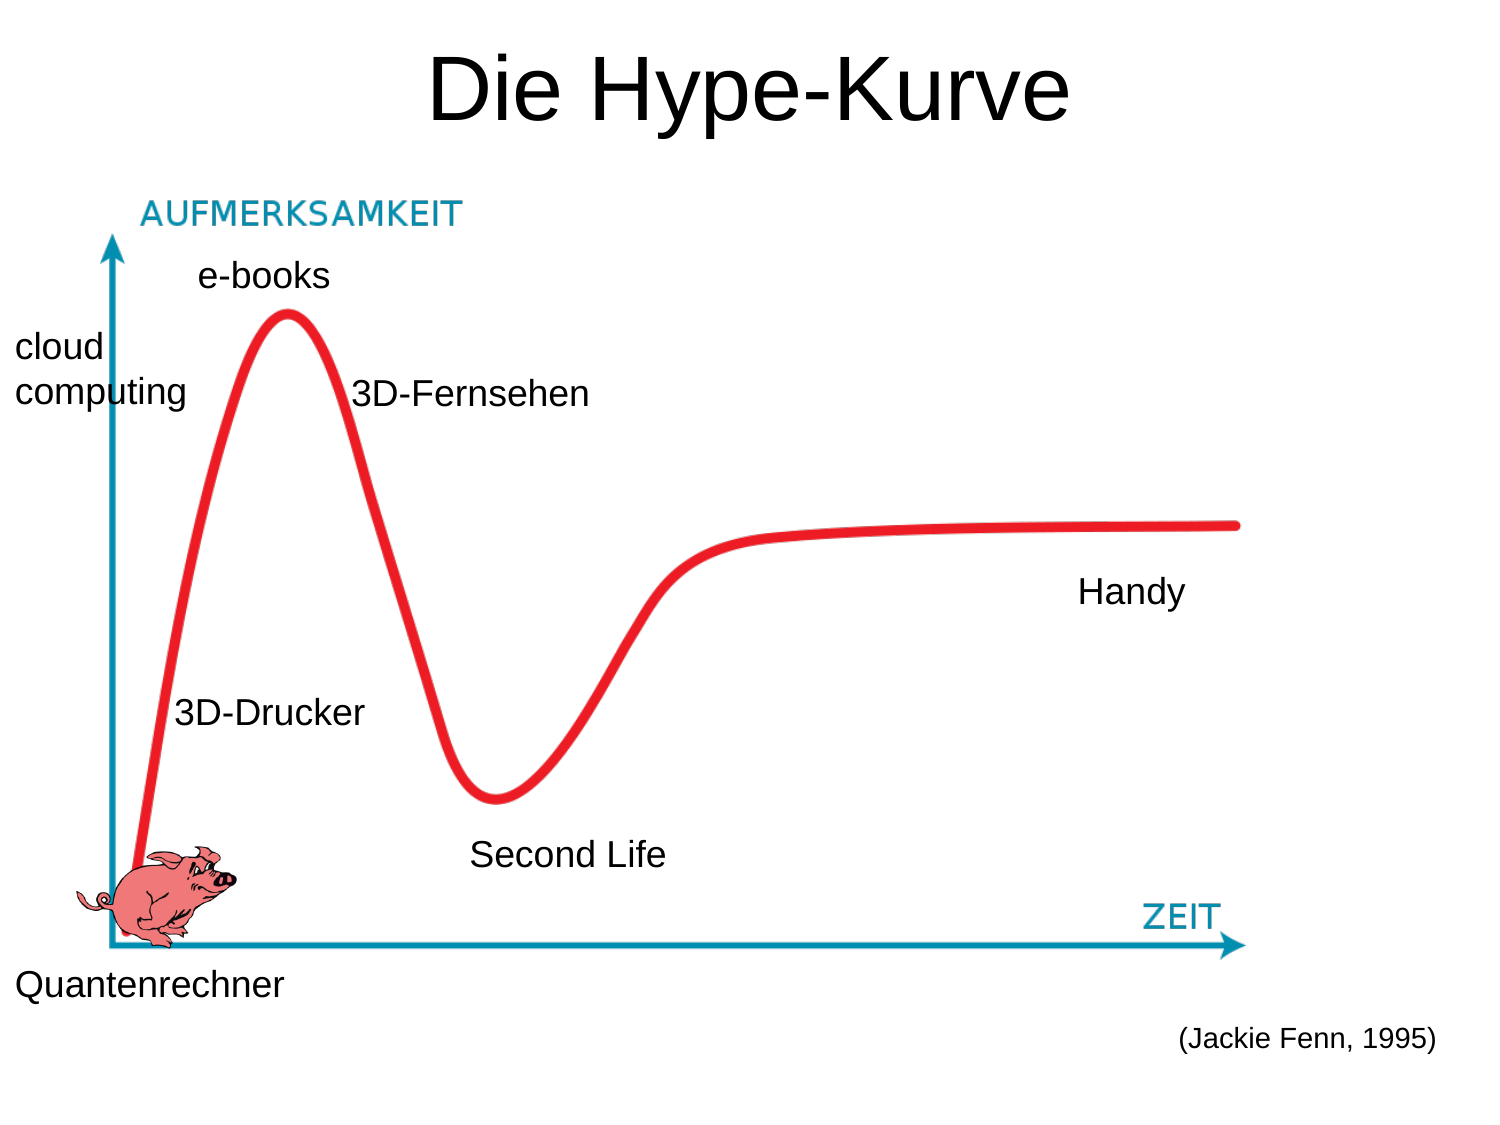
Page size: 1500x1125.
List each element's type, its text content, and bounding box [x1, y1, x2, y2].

text_box Second Life [454, 822, 751, 883]
text_box Handy [1062, 559, 1359, 621]
text_box 3D-Fernsehen [336, 361, 632, 423]
text_box e-books [183, 243, 479, 304]
text_box Quantenrechner [0, 952, 367, 1013]
picture [76, 196, 1247, 961]
text_box (Jackie Fenn, 1995) [1163, 1011, 1471, 1062]
text_box 3D-Drucker [159, 680, 455, 742]
title Die Hype-Kurve [75, 21, 1426, 257]
text_box cloud computing [0, 314, 207, 420]
